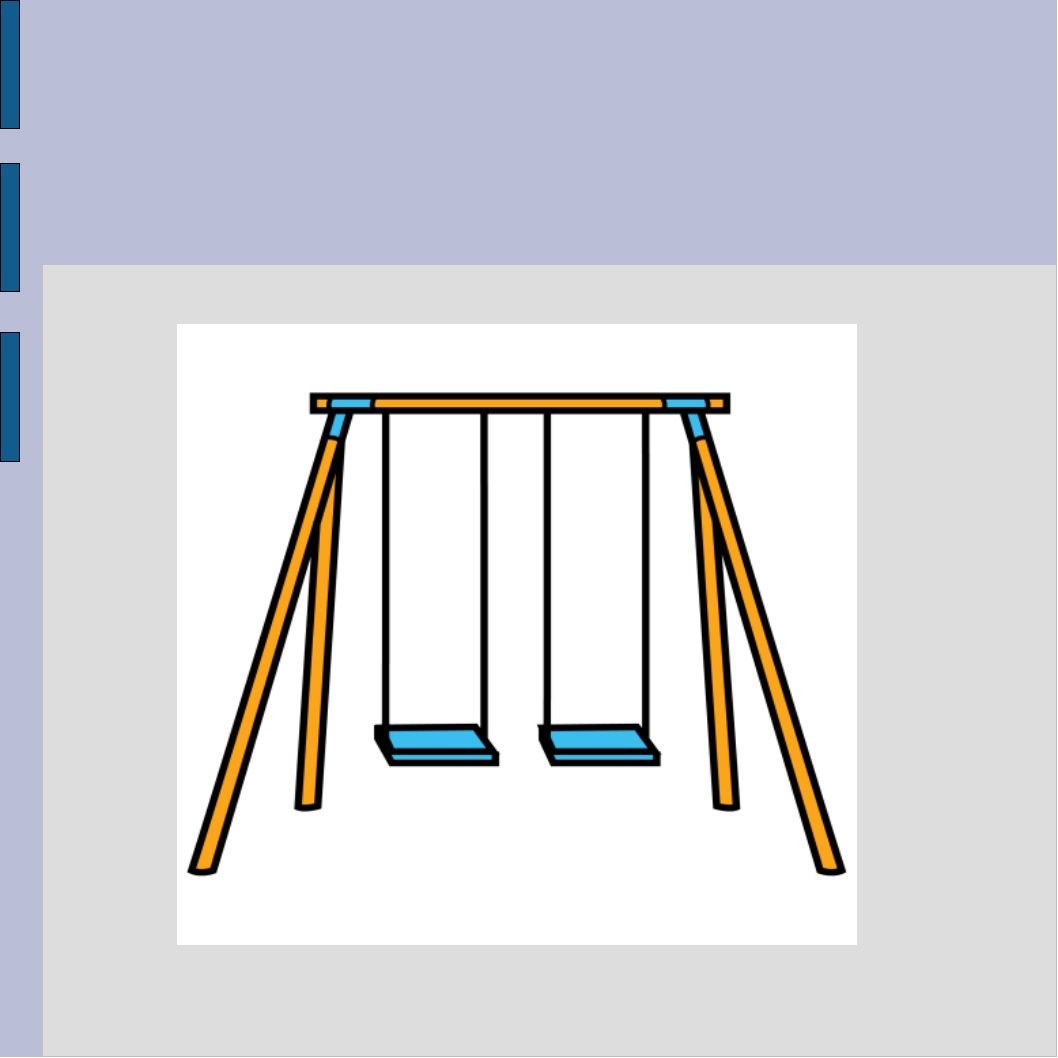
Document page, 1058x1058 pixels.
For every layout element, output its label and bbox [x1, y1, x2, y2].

picture [177, 324, 857, 945]
